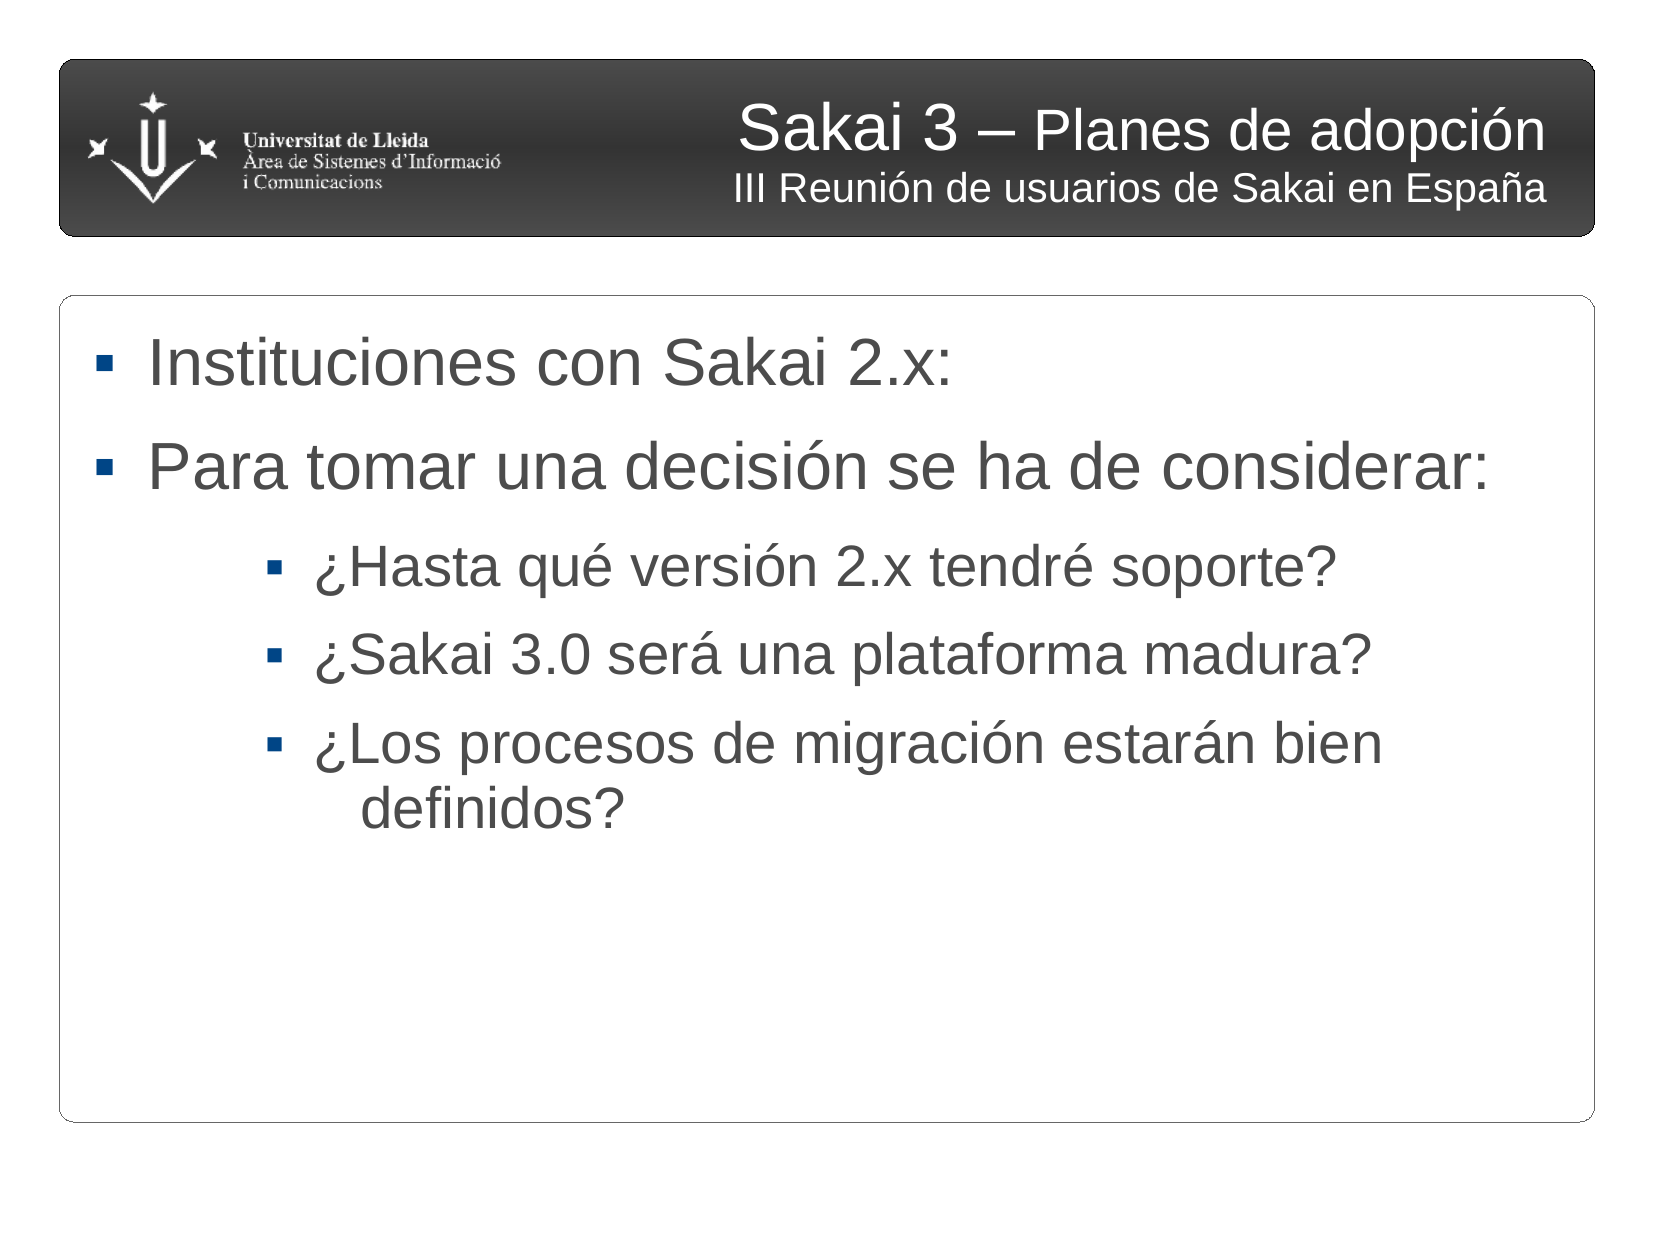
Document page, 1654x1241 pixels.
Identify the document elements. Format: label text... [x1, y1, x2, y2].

list Instituciones con Sakai 2.x: Para tomar una decisión se ha de considerar: ¿Hasta qué versión 2.x tendré soporte? ¿Sakai 3.0 será una plataforma madura? ¿Los procesos de migración estarán bien definidos? [76, 324, 1565, 1108]
picture [64, 75, 530, 225]
title Sakai 3 – Planes de adopción III Reunión de usuarios de Sakai en España [501, 84, 1548, 218]
